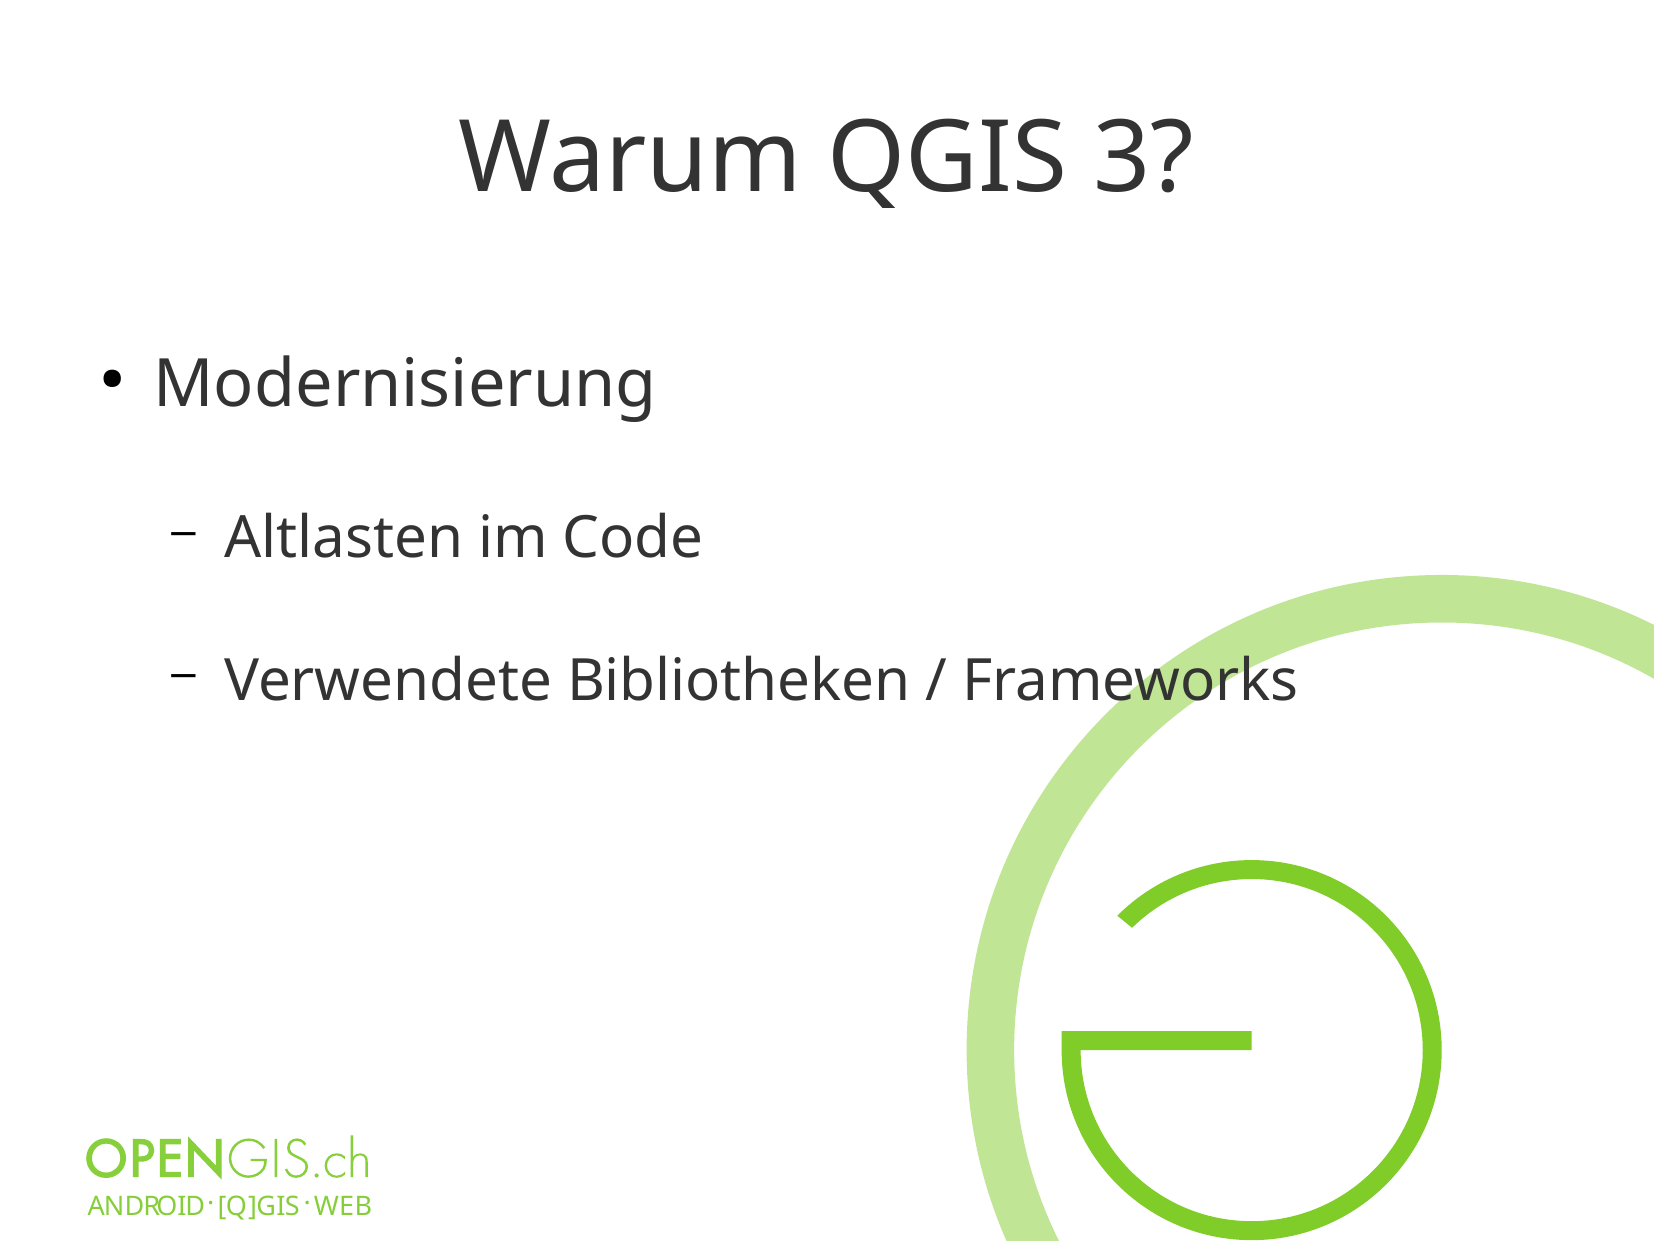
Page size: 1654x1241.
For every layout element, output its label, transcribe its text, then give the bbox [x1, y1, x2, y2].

list Modernisierung Altlasten im Code Verwendete Bibliotheken / Frameworks [82, 290, 1571, 1010]
title Warum QGIS 3? [82, 49, 1571, 257]
